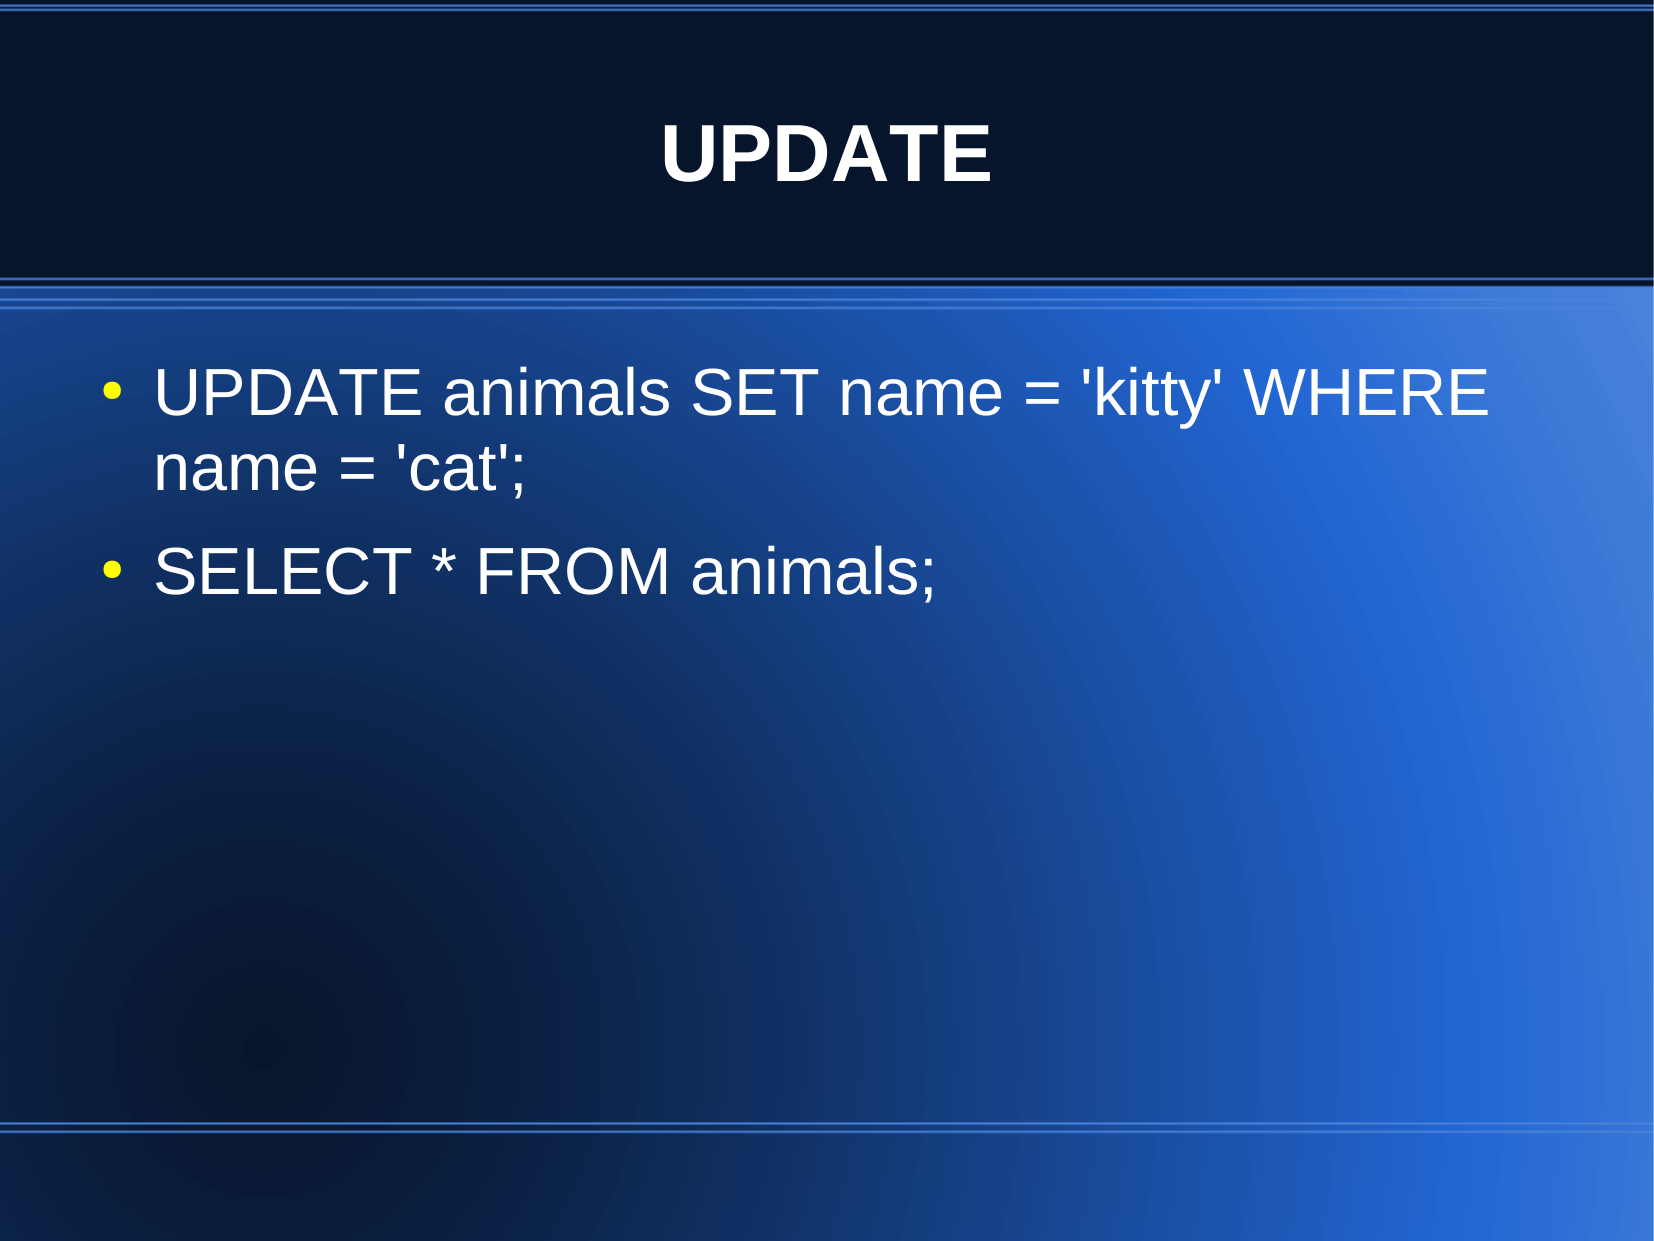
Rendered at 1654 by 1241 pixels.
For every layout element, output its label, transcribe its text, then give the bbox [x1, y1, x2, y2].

list UPDATE animals SET name = 'kitty' WHERE name = 'cat'; SELECT * FROM animals; [82, 355, 1571, 1075]
picture [0, 0, 1654, 1241]
title UPDATE [82, 49, 1571, 257]
